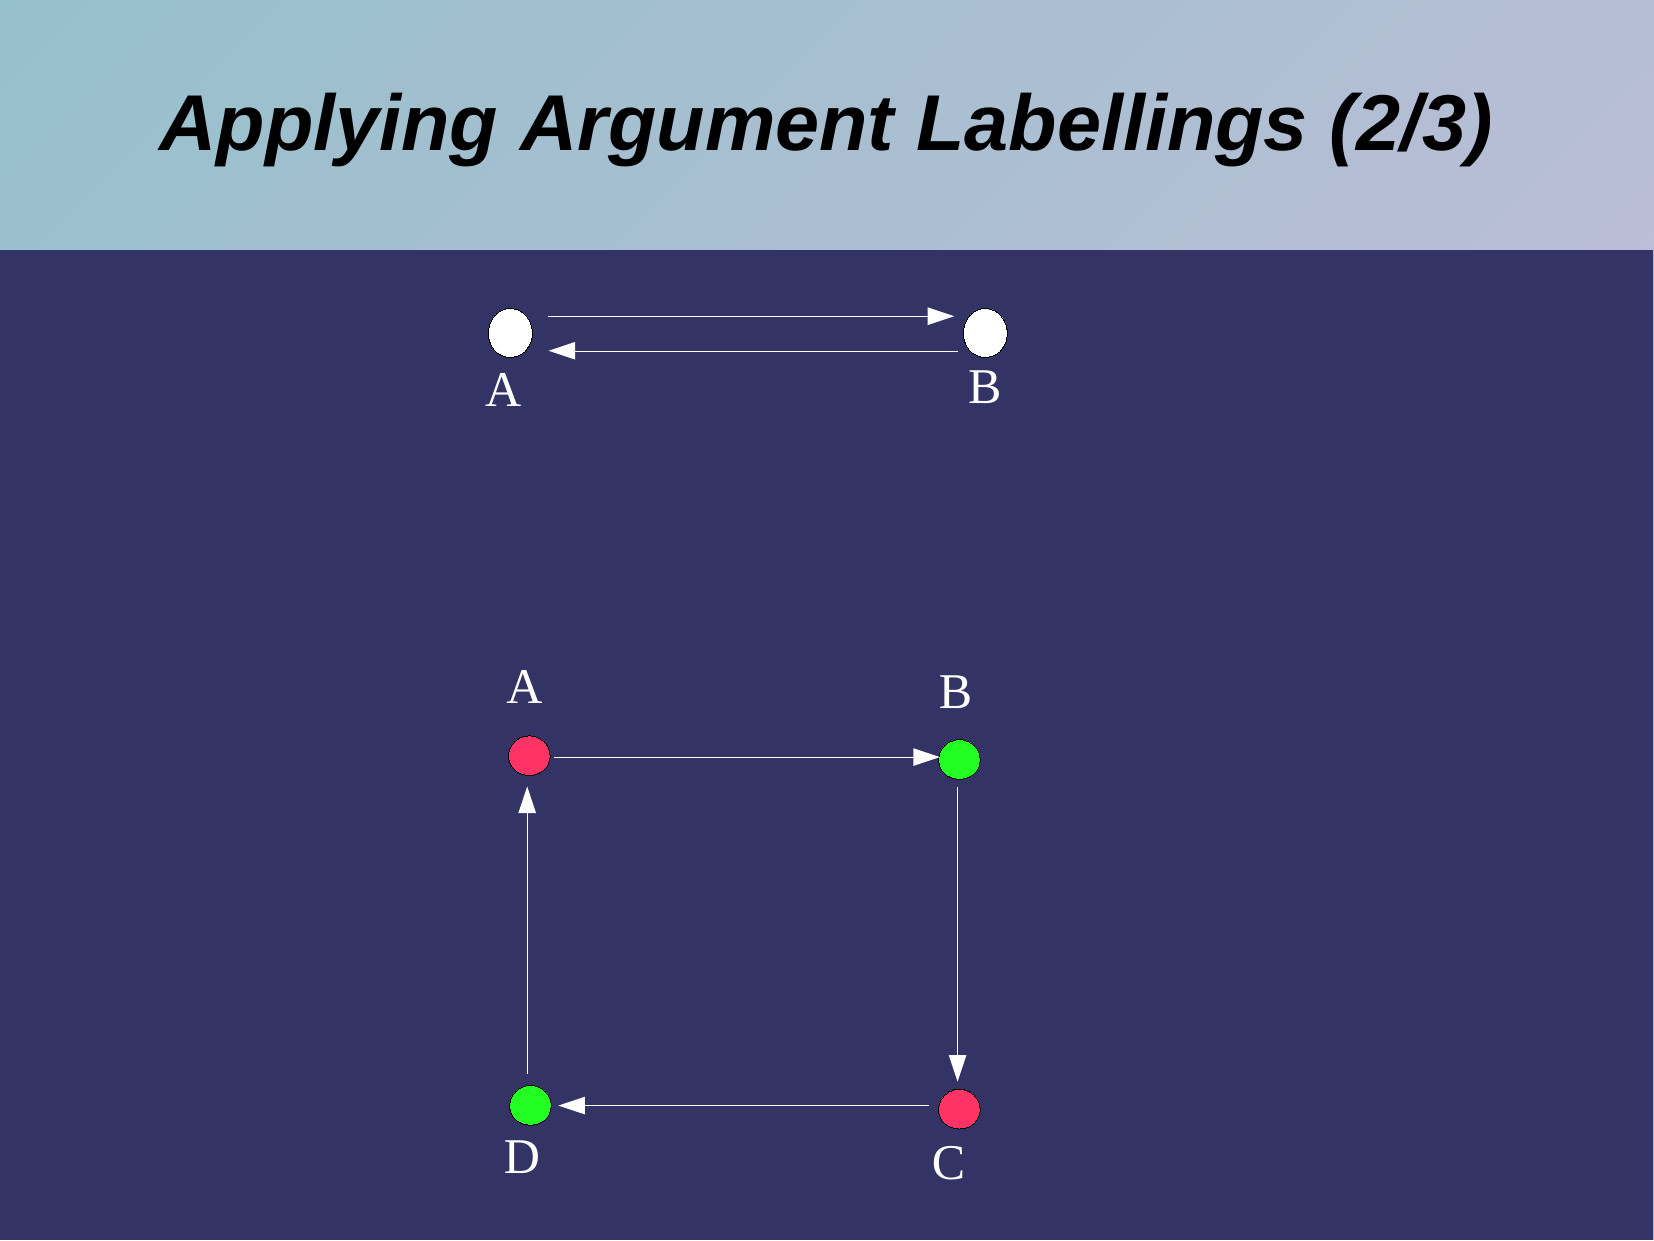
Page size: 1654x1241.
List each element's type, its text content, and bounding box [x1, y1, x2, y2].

text_box [508, 735, 551, 776]
text_box D [503, 1129, 557, 1240]
text_box B [938, 664, 988, 725]
text_box [938, 1089, 981, 1130]
text_box [509, 1085, 552, 1126]
text_box [963, 308, 1008, 358]
text_box A [484, 361, 536, 440]
text_box B [968, 358, 1020, 433]
text_box [938, 739, 981, 780]
text_box C [931, 1134, 985, 1241]
text_box A [506, 659, 555, 725]
title Applying Argument Labellings (2/3) [0, 19, 1654, 227]
text_box [488, 308, 533, 358]
